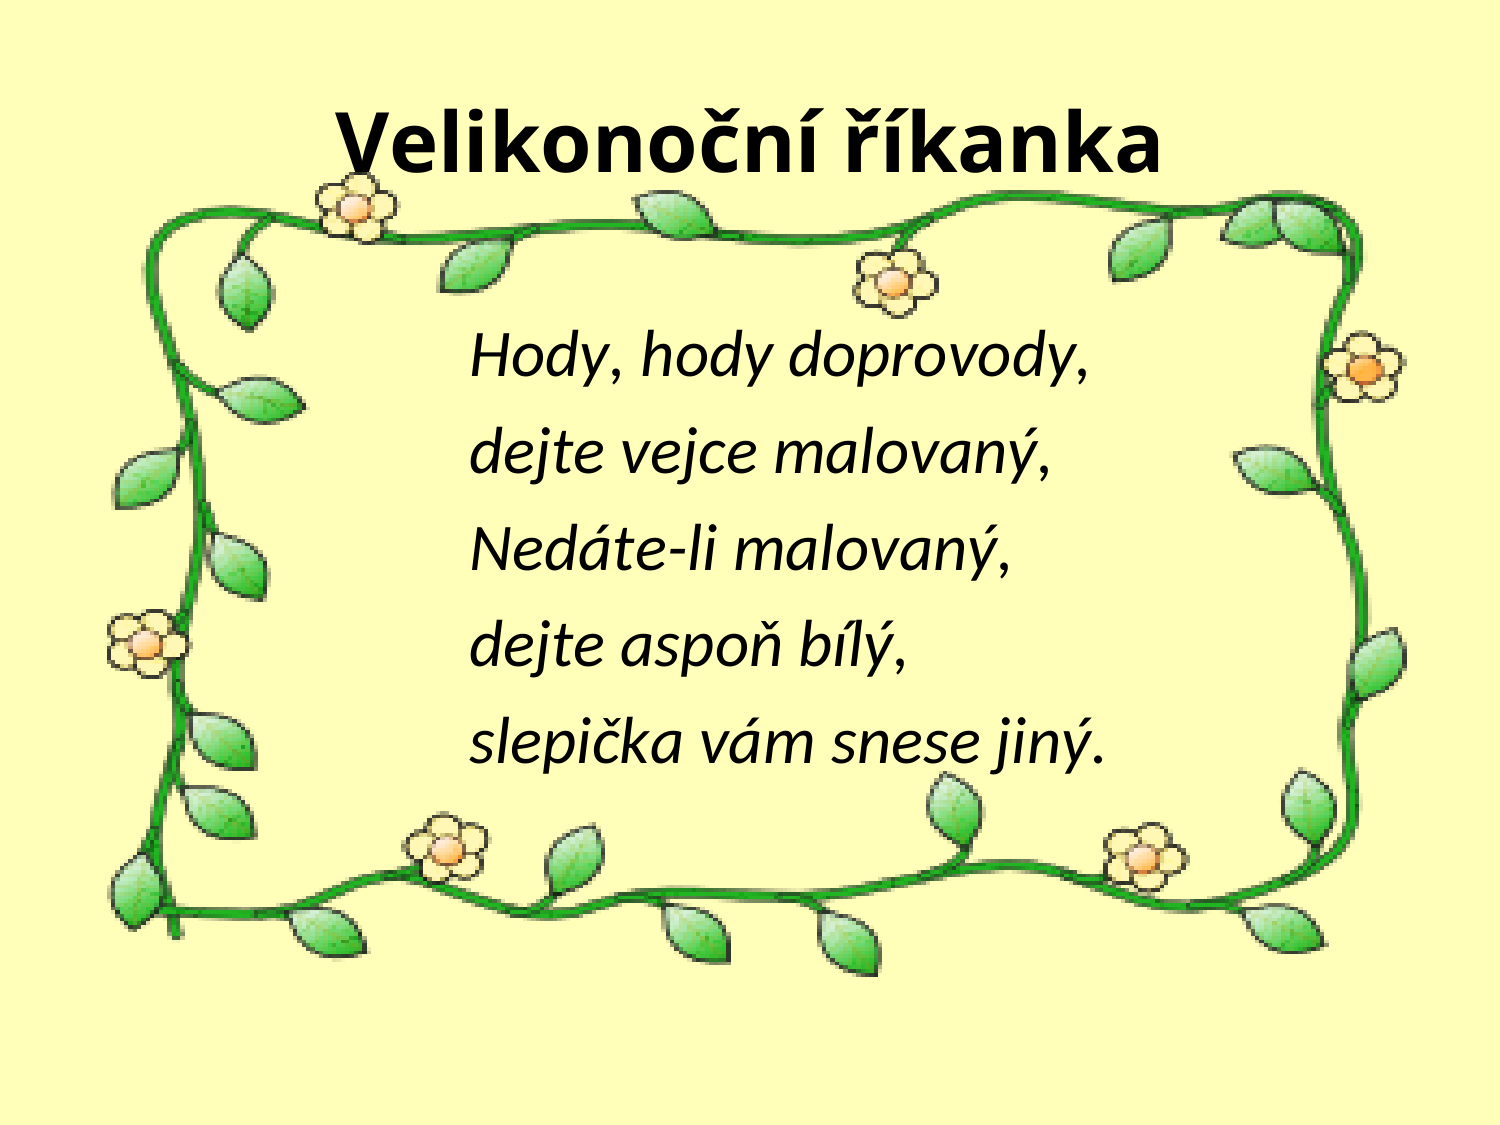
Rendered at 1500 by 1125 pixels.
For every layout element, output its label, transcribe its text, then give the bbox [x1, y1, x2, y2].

picture [107, 233, 1407, 977]
title Velikonoční říkanka [75, 45, 1426, 233]
list Hody, hody doprovody, dejte vejce malovaný, Nedáte-li malovaný, dejte aspoň bílý, slepička vám snese jiný. [454, 302, 1140, 799]
